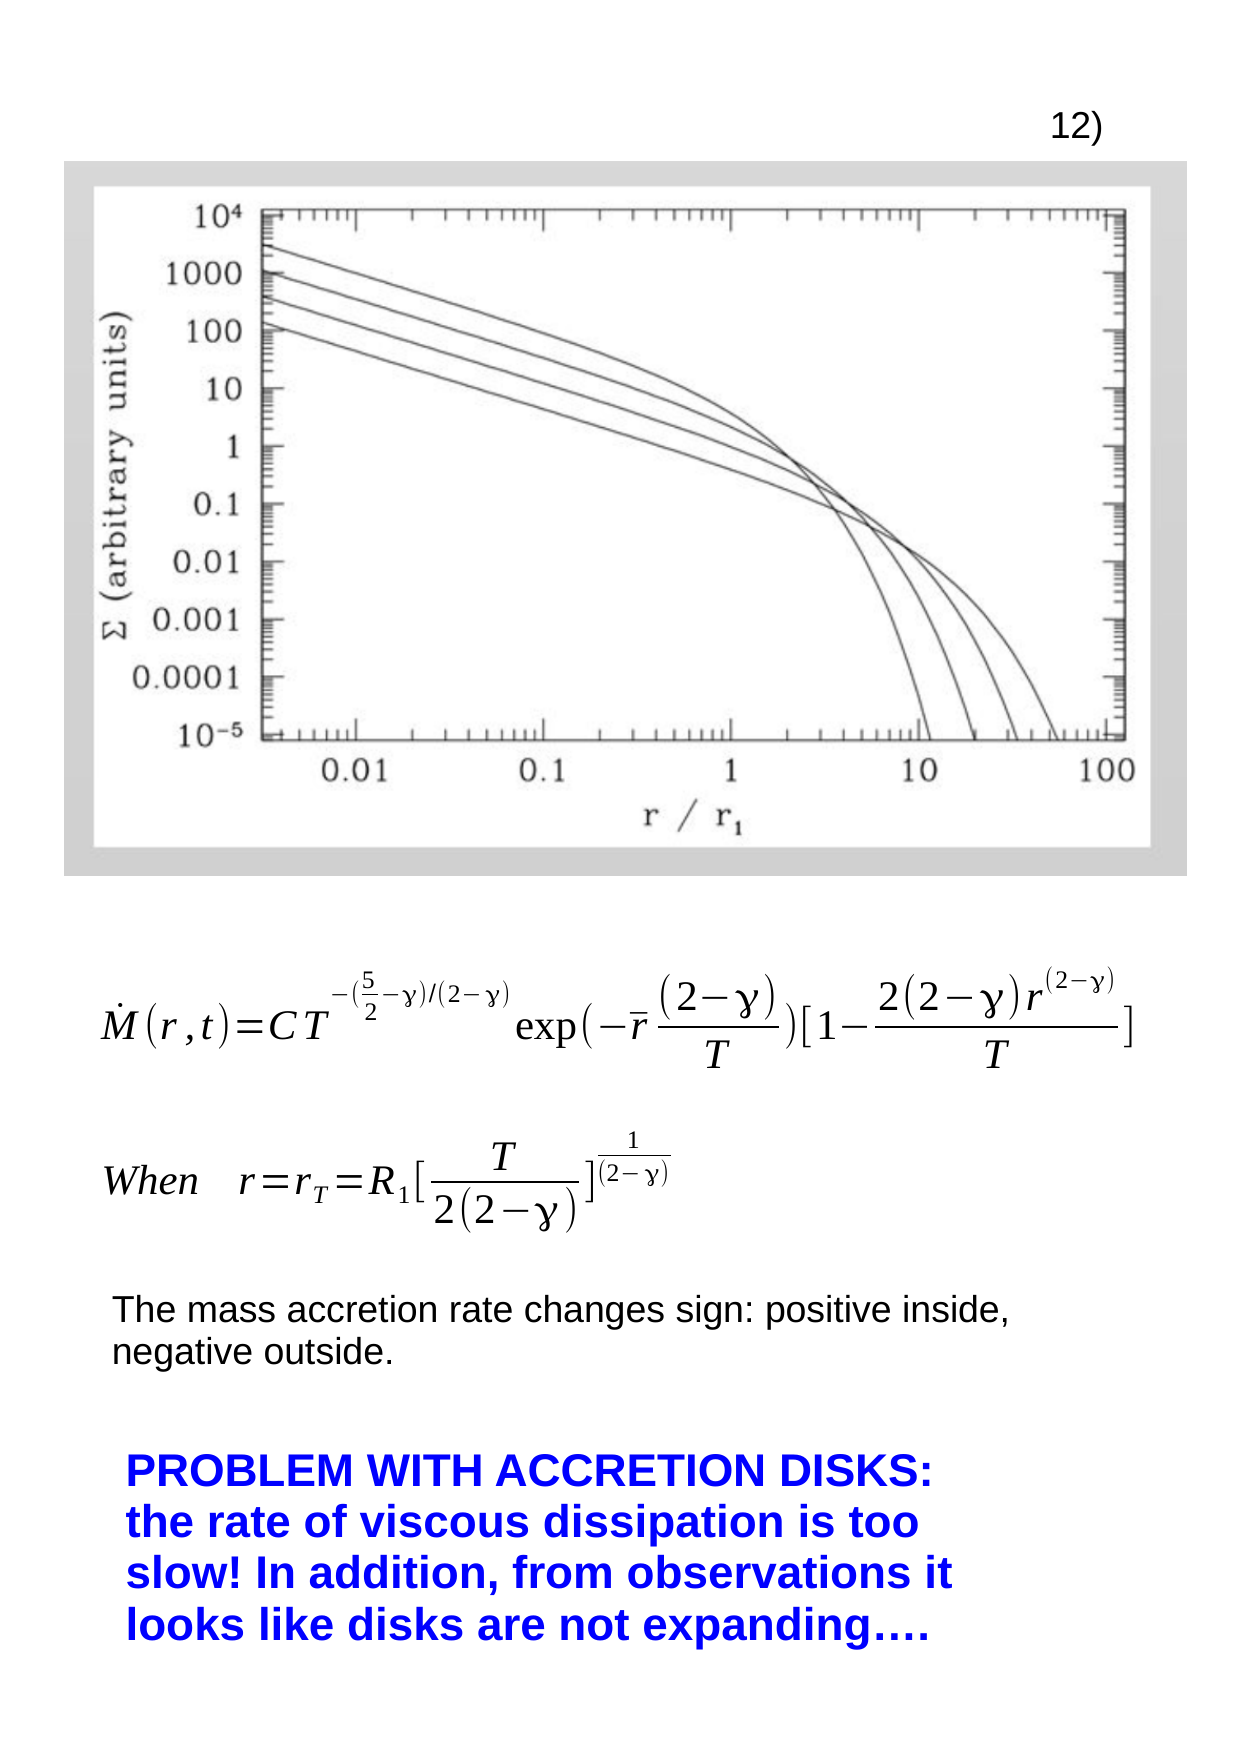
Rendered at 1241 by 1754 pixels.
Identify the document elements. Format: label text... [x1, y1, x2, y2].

text_box 12) [1035, 97, 1135, 154]
text_box The mass accretion rate changes sign: positive inside, negative outside. [97, 1280, 1085, 1380]
chart [87, 965, 1146, 1077]
picture [64, 161, 1187, 876]
text_box PROBLEM WITH ACCRETION DISKS: the rate of viscous dissipation is too slow! In addition, from observations it looks like disks are not expanding…. [110, 1437, 973, 1658]
chart [90, 1126, 682, 1237]
